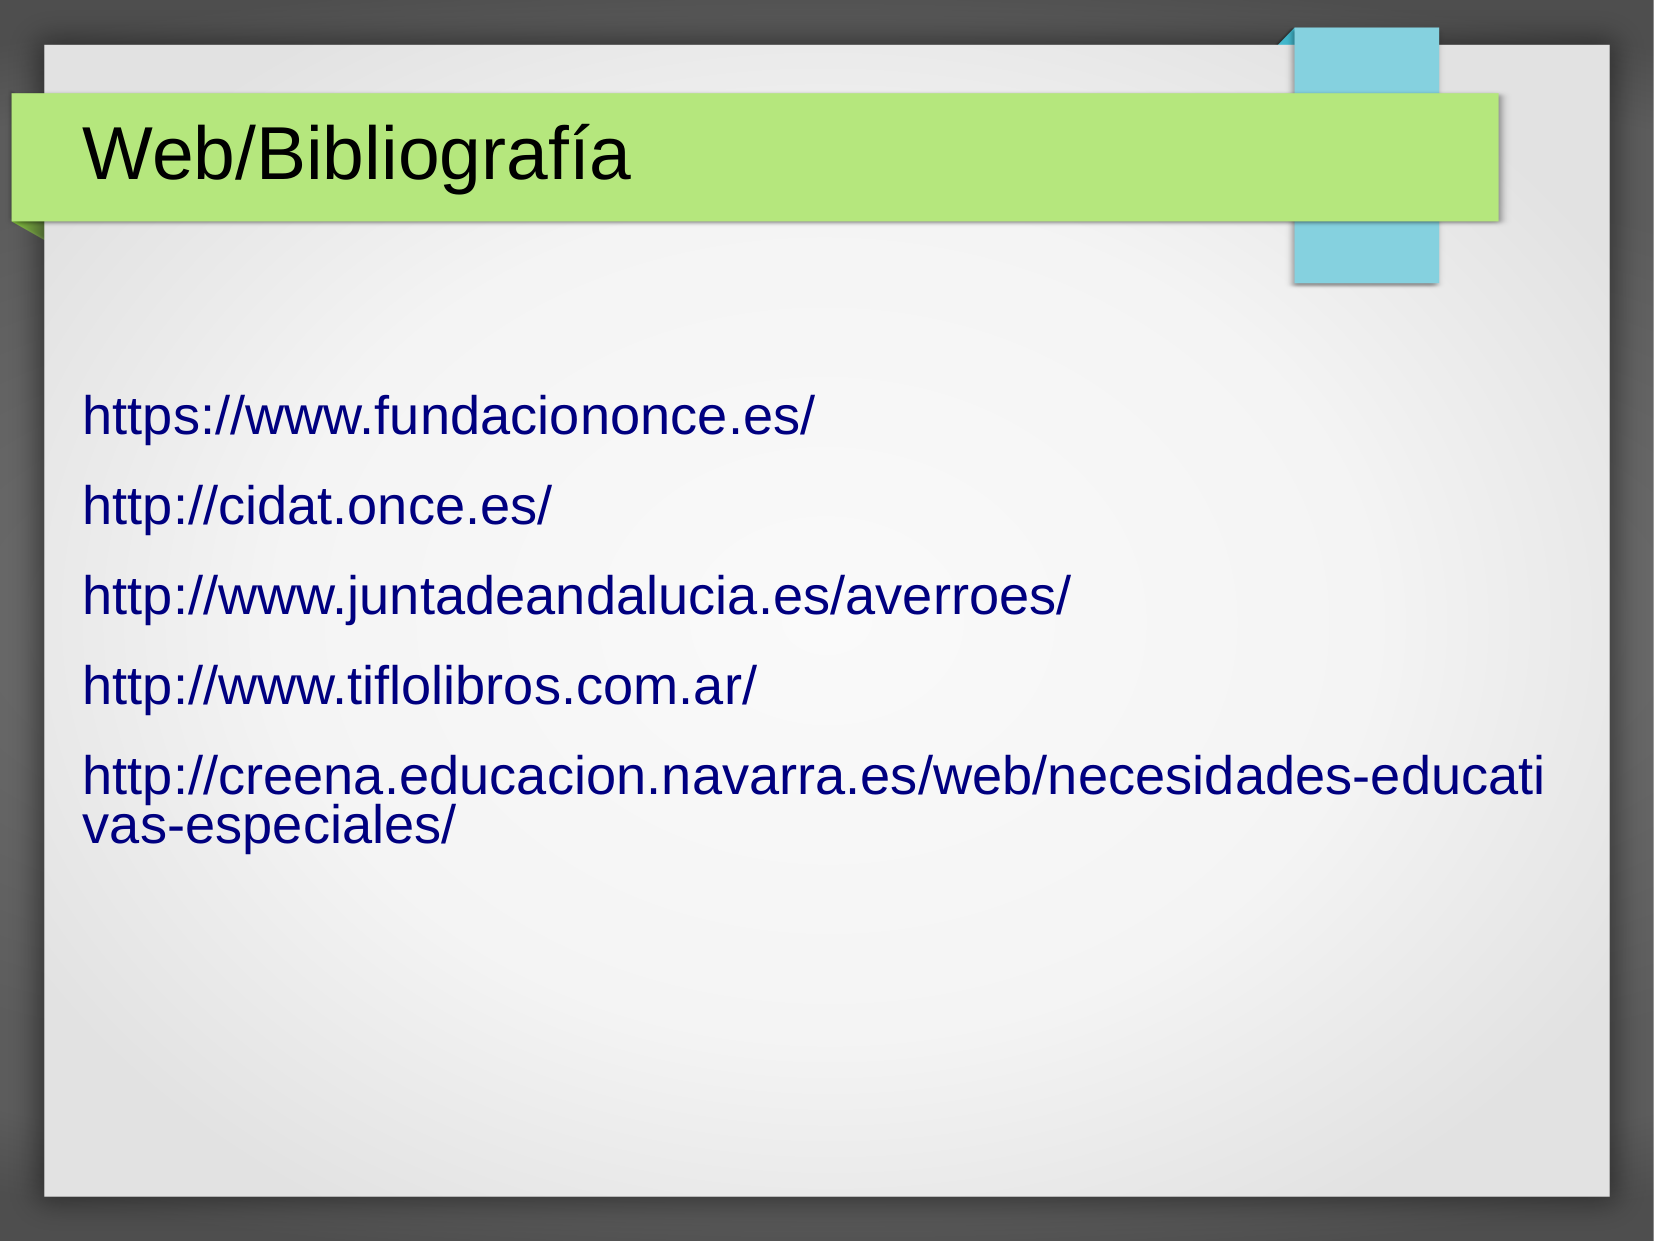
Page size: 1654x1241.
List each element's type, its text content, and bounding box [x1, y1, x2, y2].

title Web/Bibliografía [82, 94, 1264, 213]
list https://www.fundaciononce.es/ http://cidat.once.es/ http://www.juntadeandalucia.es/averroes/ http://www.tiflolibros.com.ar/ http://creena.educacion.navarra.es/web/necesidades-educativas-especiales/ [82, 295, 1571, 1015]
picture [0, 0, 1654, 1241]
